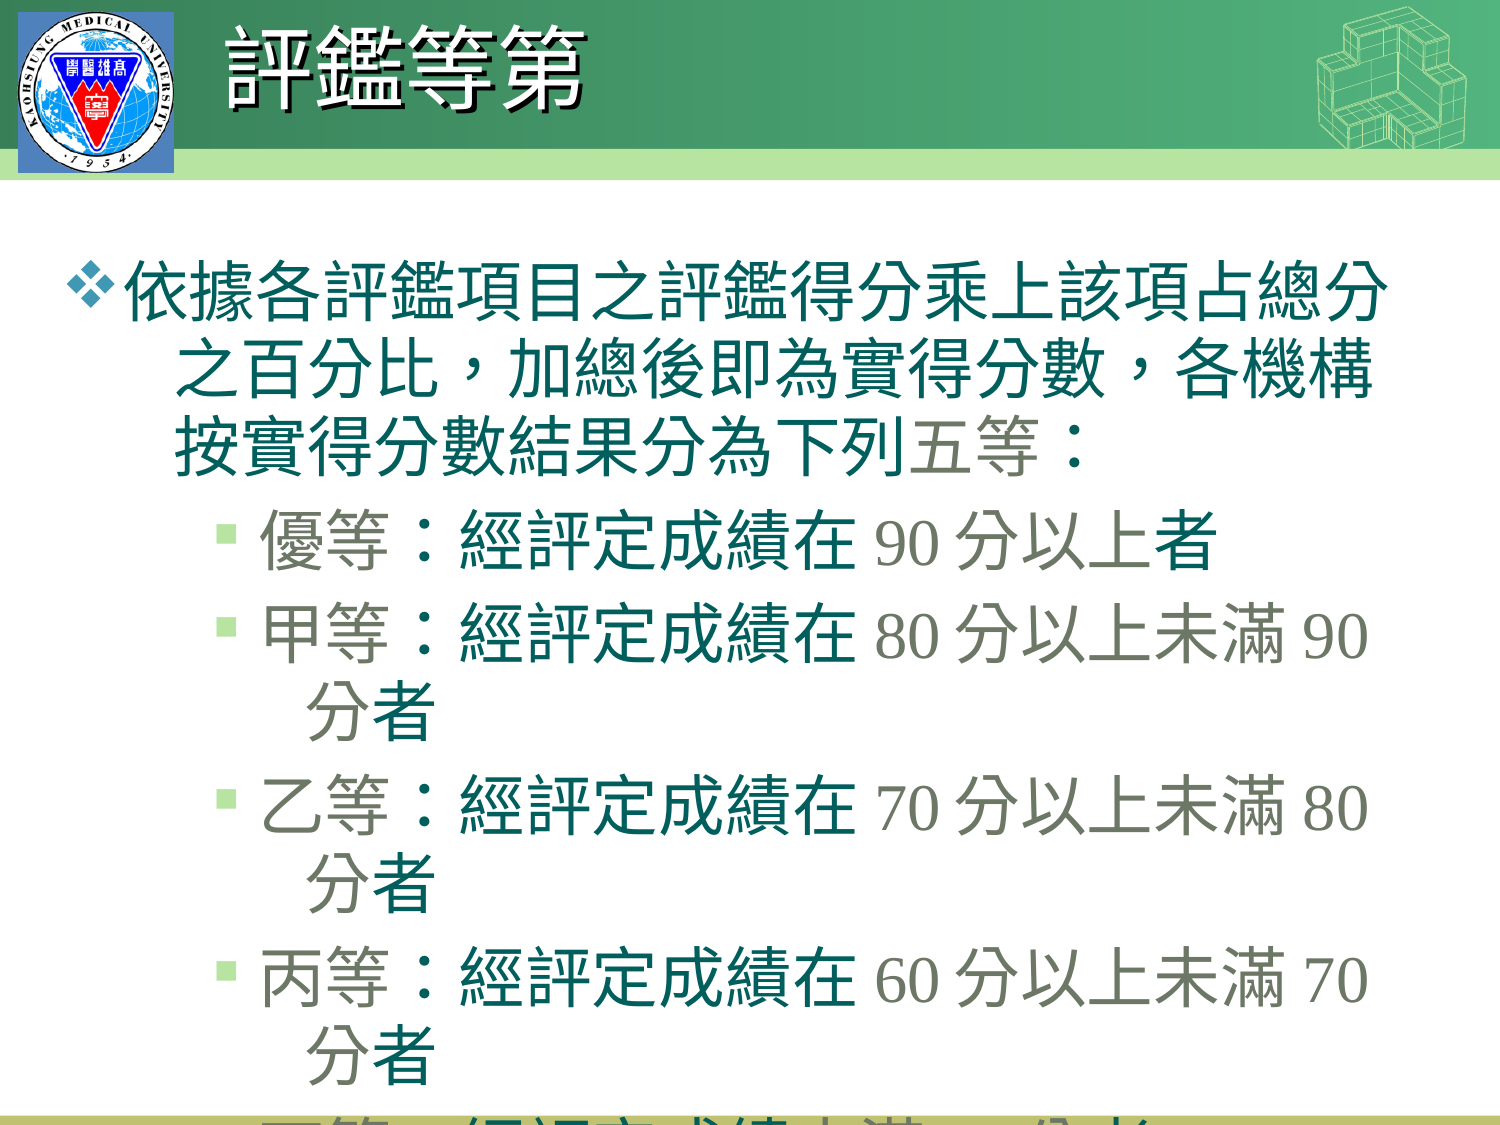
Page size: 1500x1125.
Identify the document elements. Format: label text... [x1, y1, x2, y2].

picture [17, 11, 174, 173]
list 依據各評鑑項目之評鑑得分乘上該項占總分之百分比，加總後即為實得分數，各機構按實得分數結果分為下列五等： 優等：經評定成績在90分以上者 甲等：經評定成績在80分以上未滿90分者 乙等：經評定成績在70分以上未滿80分者 丙等：經評定成績在60分以上未滿70分者 丁等：經評定成績未滿60分者 [46, 246, 1453, 1074]
title 評鑑等第 [206, 2, 869, 139]
